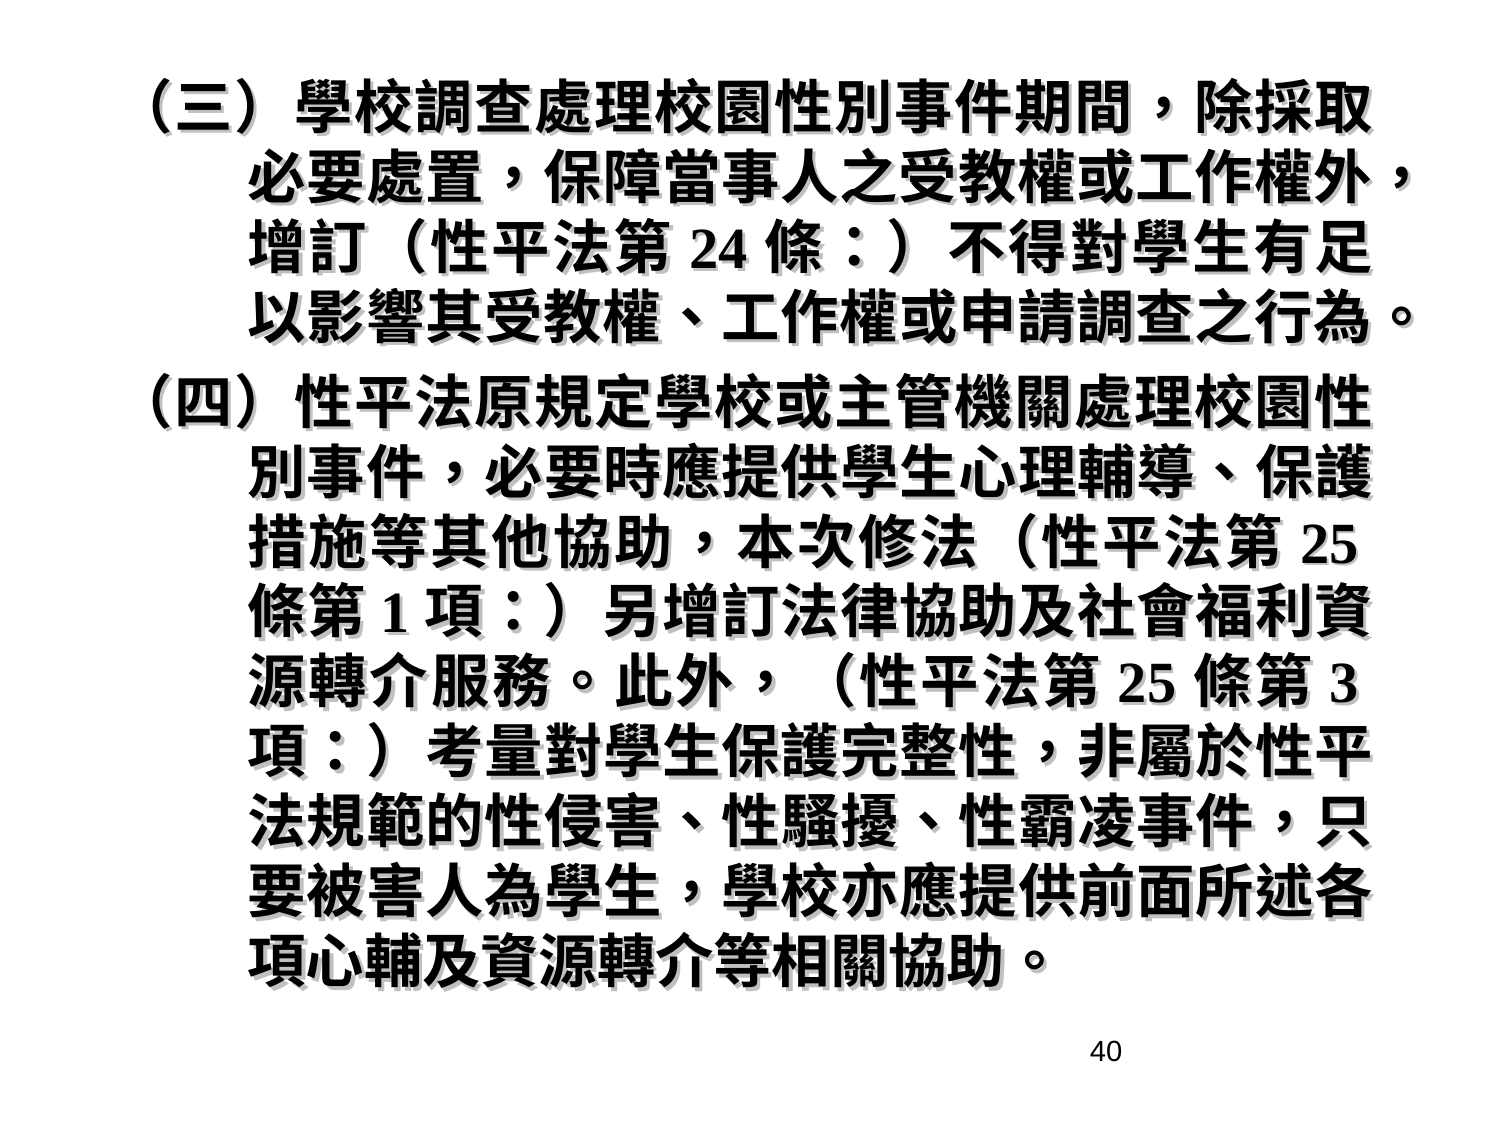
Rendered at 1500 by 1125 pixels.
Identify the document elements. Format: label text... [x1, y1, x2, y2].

text_box （三）學校調查處理校園性別事件期間，除採取必要處置，保障當事人之受教權或工作權外，增訂（性平法第24條：）不得對學生有足以影響其受教權、工作權或申請調查之行為。 （四）性平法原規定學校或主管機關處理校園性別事件，必要時應提供學生心理輔導、保護措施等其他協助，本次修法（性平法第25條第1項：）另增訂法律協助及社會福利資源轉介服務。此外，（性平法第25條第3項：）考量對學生保護完整性，非屬於性平法規範的性侵害、性騷擾、性霸凌事件，只要被害人為學生，學校亦應提供前面所述各項心輔及資源轉介等相關協助。 [99, 63, 1388, 1009]
text_box [1074, 1024, 1426, 1103]
